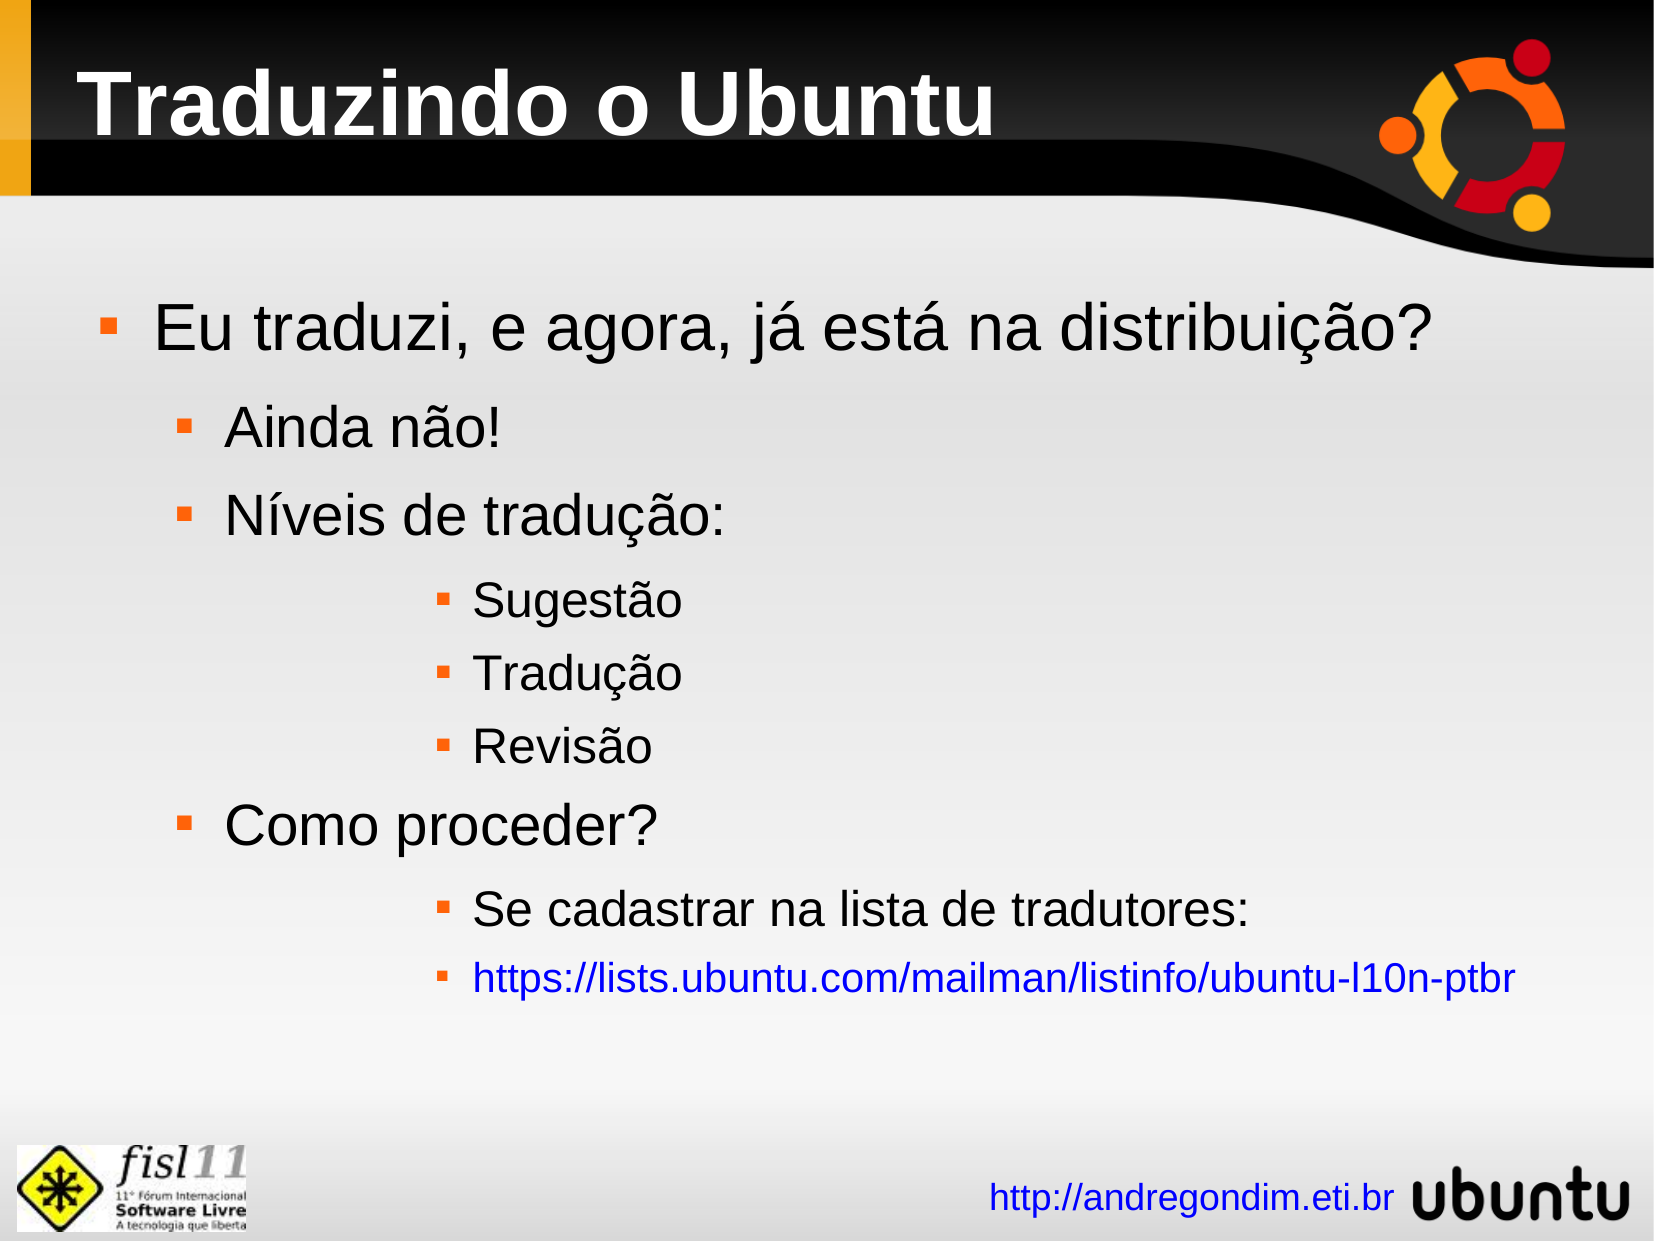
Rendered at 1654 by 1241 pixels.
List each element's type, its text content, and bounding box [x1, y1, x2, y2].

picture [0, 0, 1654, 1241]
list Eu traduzi, e agora, já está na distribuição? Ainda não! Níveis de tradução: Sugestão Tradução Revisão Como proceder? Se cadastrar na lista de tradutores: https://lists.ubuntu.com/mailman/listinfo/ubuntu-l10n-ptbr [82, 290, 1571, 1094]
title Traduzindo o Ubuntu [76, 0, 1565, 208]
